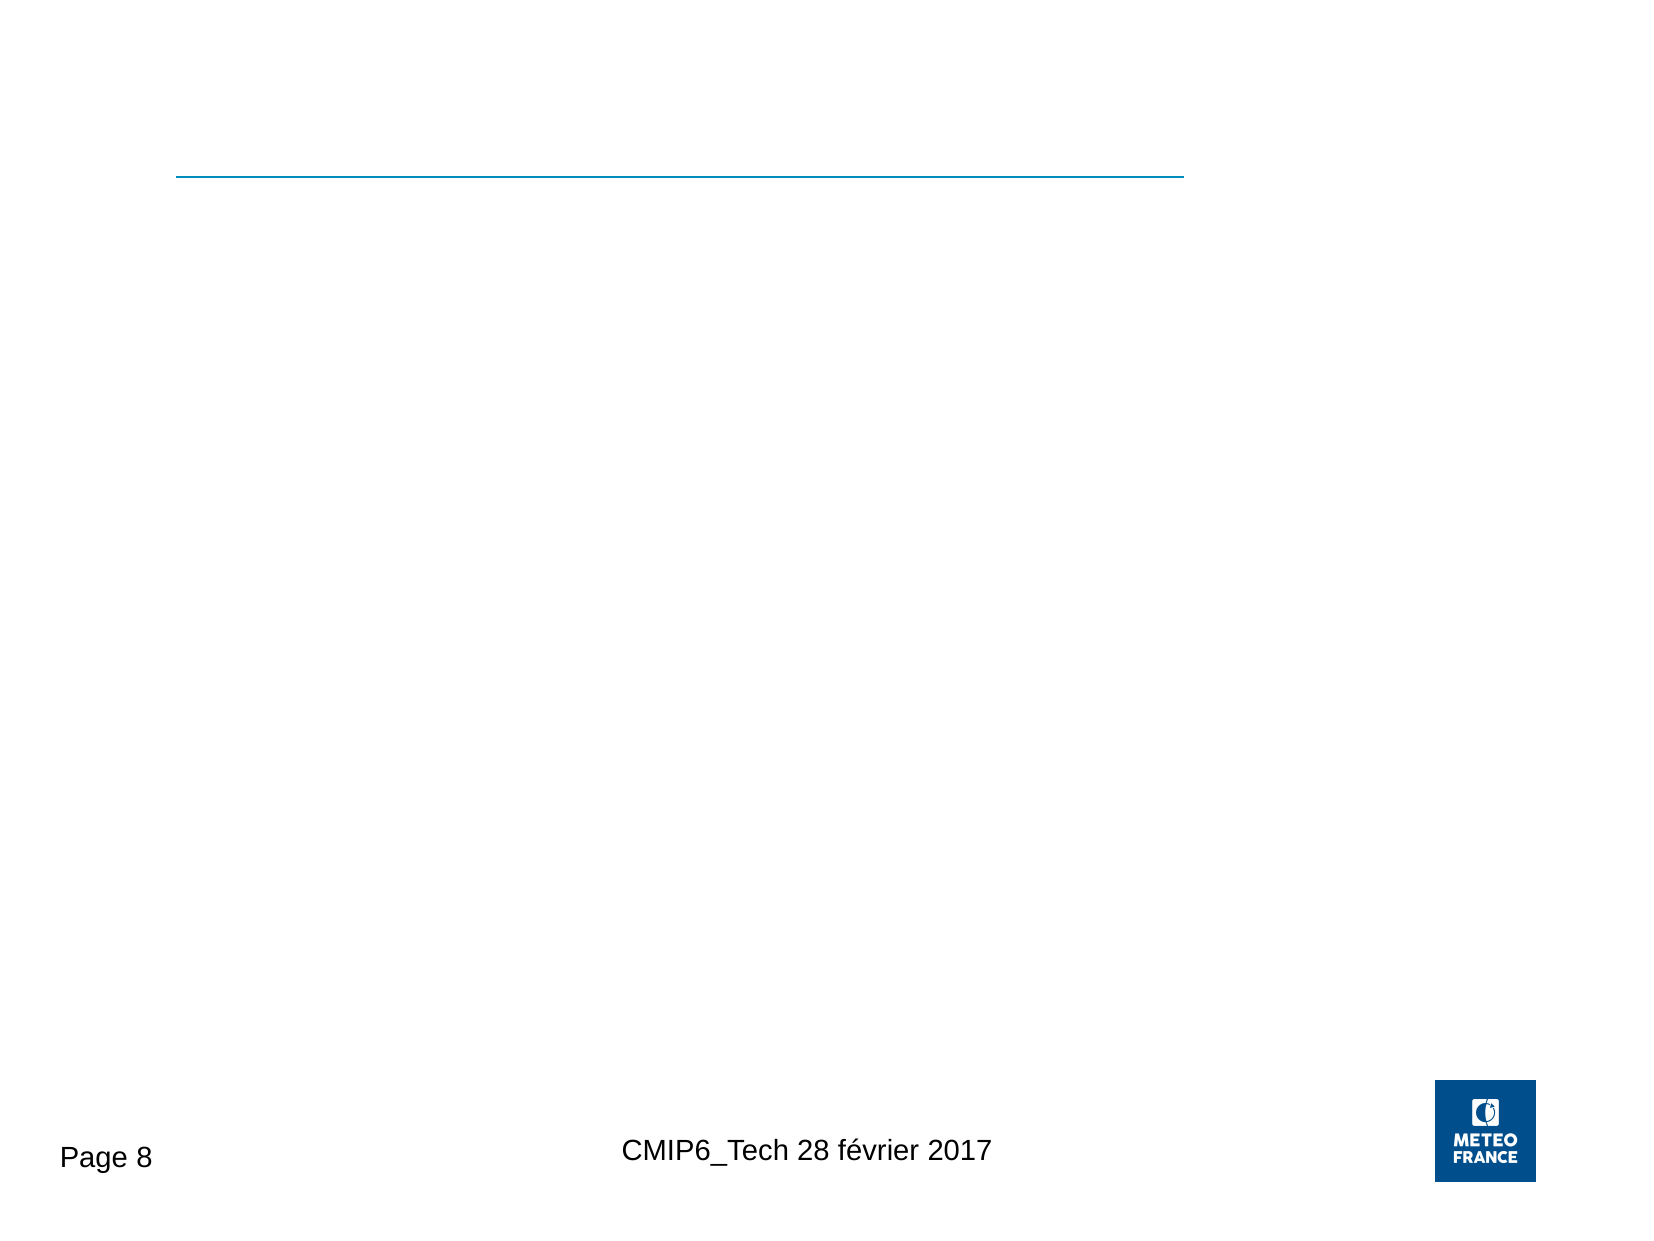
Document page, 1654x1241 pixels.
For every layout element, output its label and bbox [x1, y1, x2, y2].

picture [1435, 1080, 1536, 1182]
